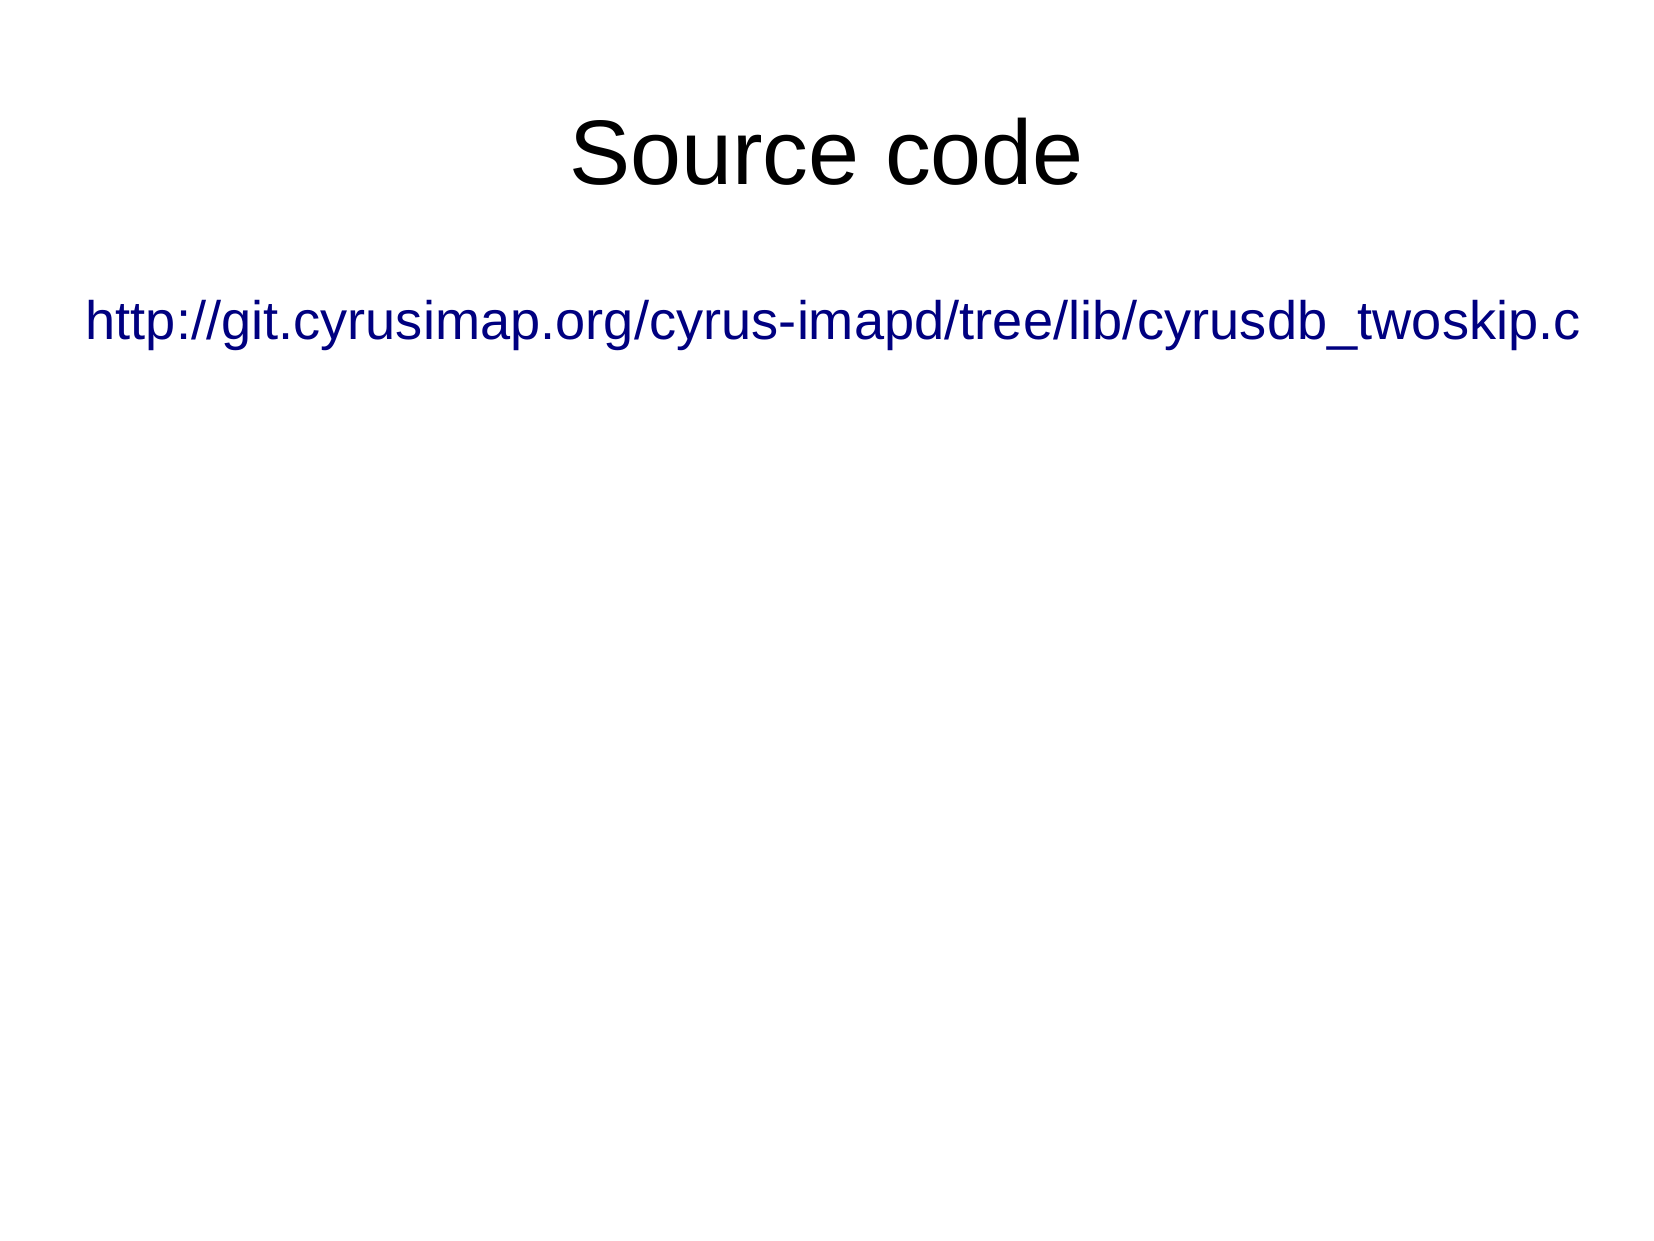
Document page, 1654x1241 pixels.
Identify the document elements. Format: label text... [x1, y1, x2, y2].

title Source code [82, 49, 1571, 257]
list http://git.cyrusimap.org/cyrus-imapd/tree/lib/cyrusdb_twoskip.c [15, 290, 1654, 1010]
